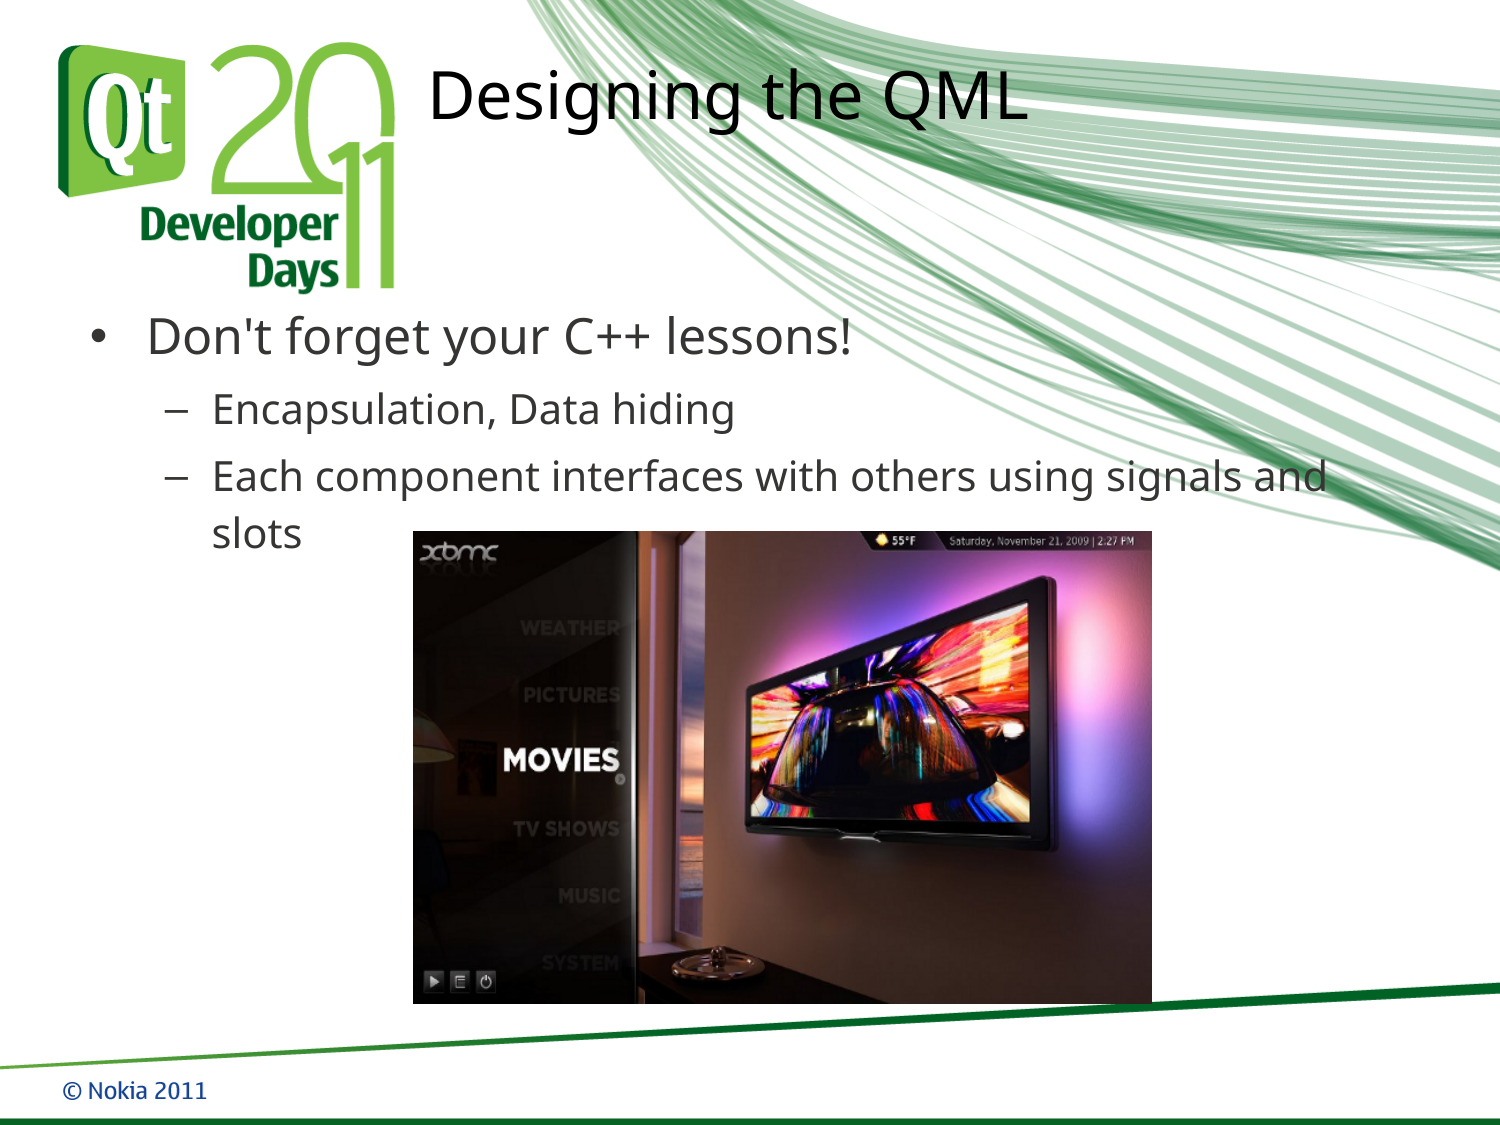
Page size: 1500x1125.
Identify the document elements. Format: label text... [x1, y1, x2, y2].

picture [0, 0, 1500, 1125]
title Designing the QML [262, 0, 1300, 188]
list Don't forget your C++ lessons! Encapsulation, Data hiding Each component interfaces with others using signals and slots [75, 212, 1426, 955]
